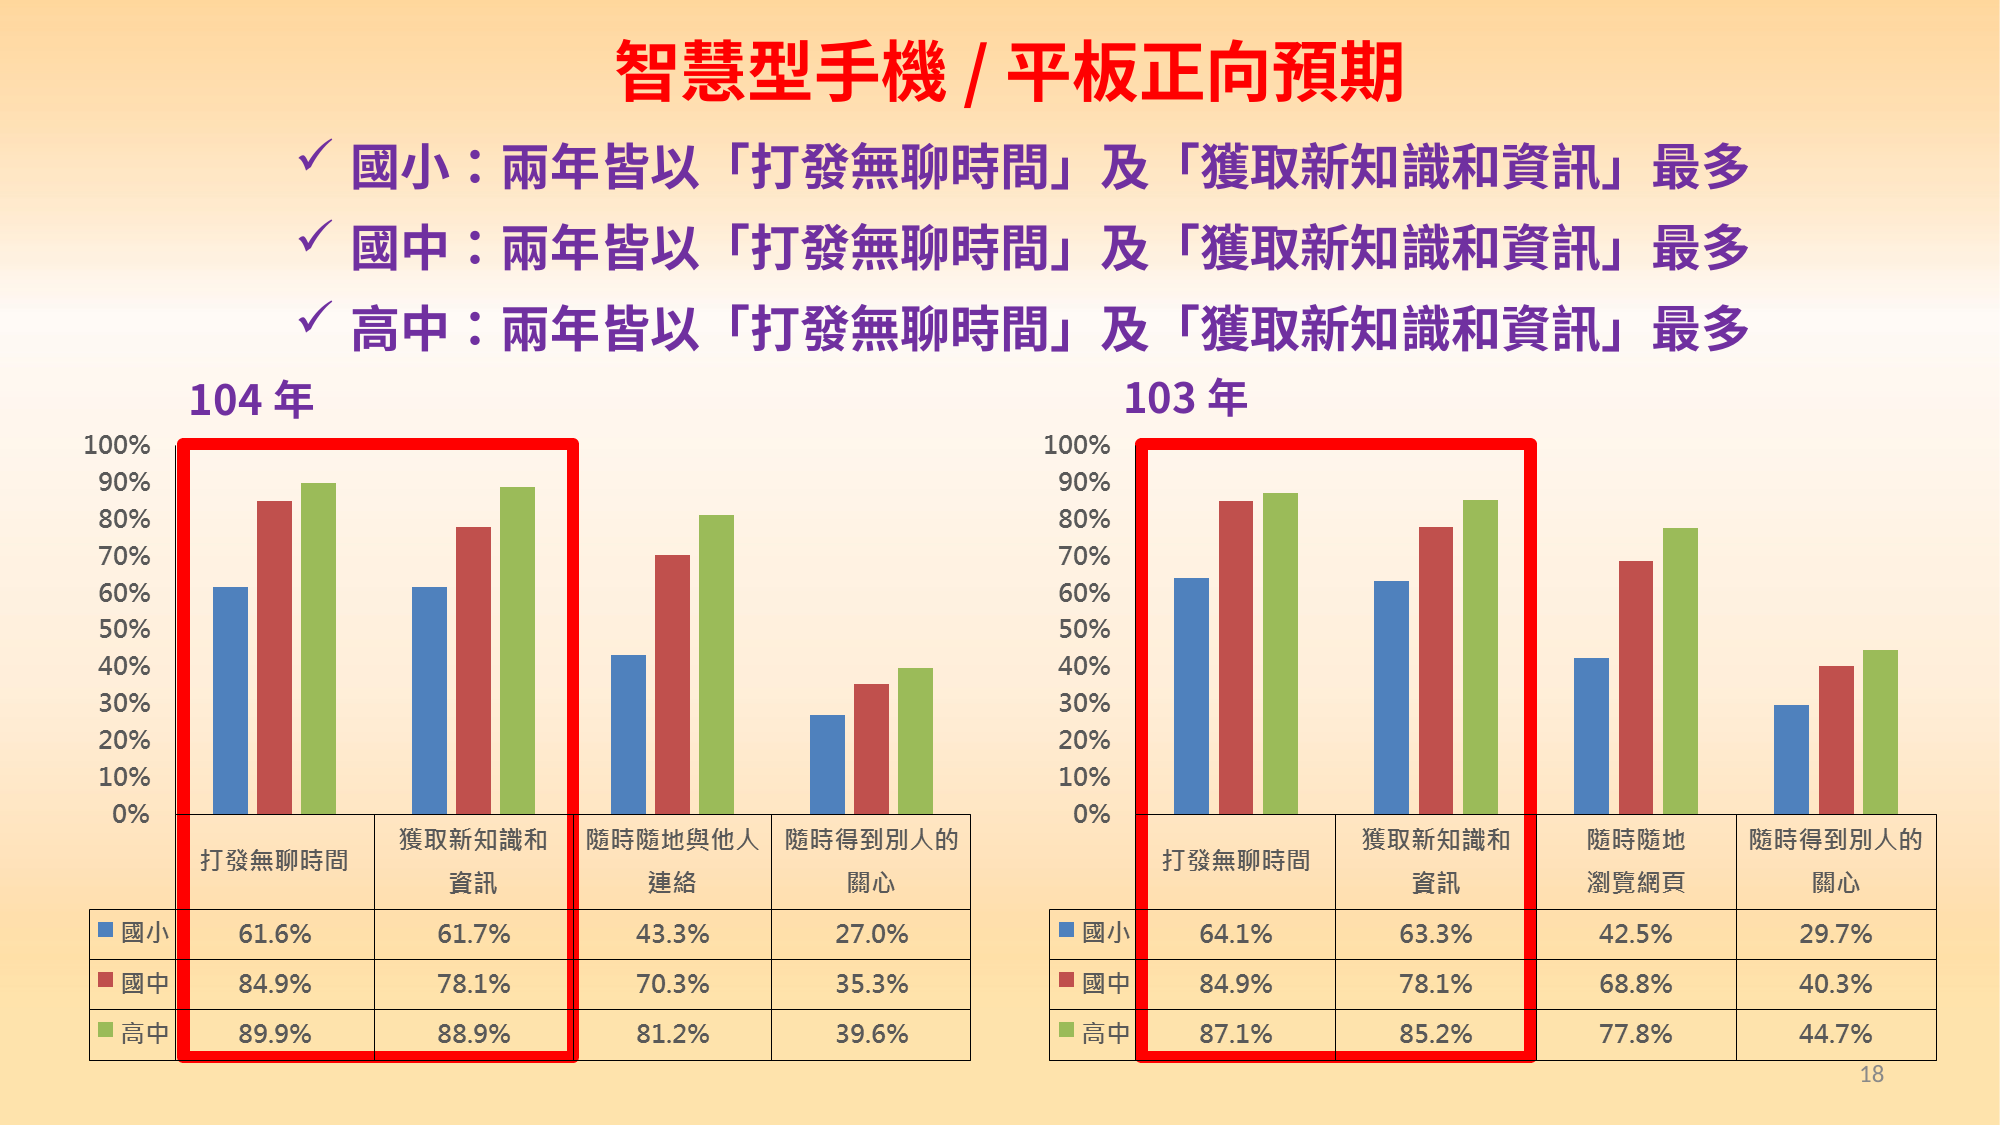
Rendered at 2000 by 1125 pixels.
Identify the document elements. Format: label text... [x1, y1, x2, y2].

text_box 國小：兩年皆以「打發無聊時間」及「獲取新知識和資訊」最多 國中：兩年皆以「打發無聊時間」及「獲取新知識和資訊」最多 高中：兩年皆以「打發無聊時間」及「獲取新知識和資訊」最多 [279, 148, 1851, 365]
chart [1900, 410, 1968, 1079]
list 104年 [173, 364, 1058, 432]
slide_number <編號> [1433, 1078, 1900, 1103]
title 智慧型手機/平板正向預期 [587, 19, 1434, 121]
list 103年 [1108, 350, 1993, 430]
chart [46, 410, 1004, 1079]
picture [0, 0, 2000, 1125]
